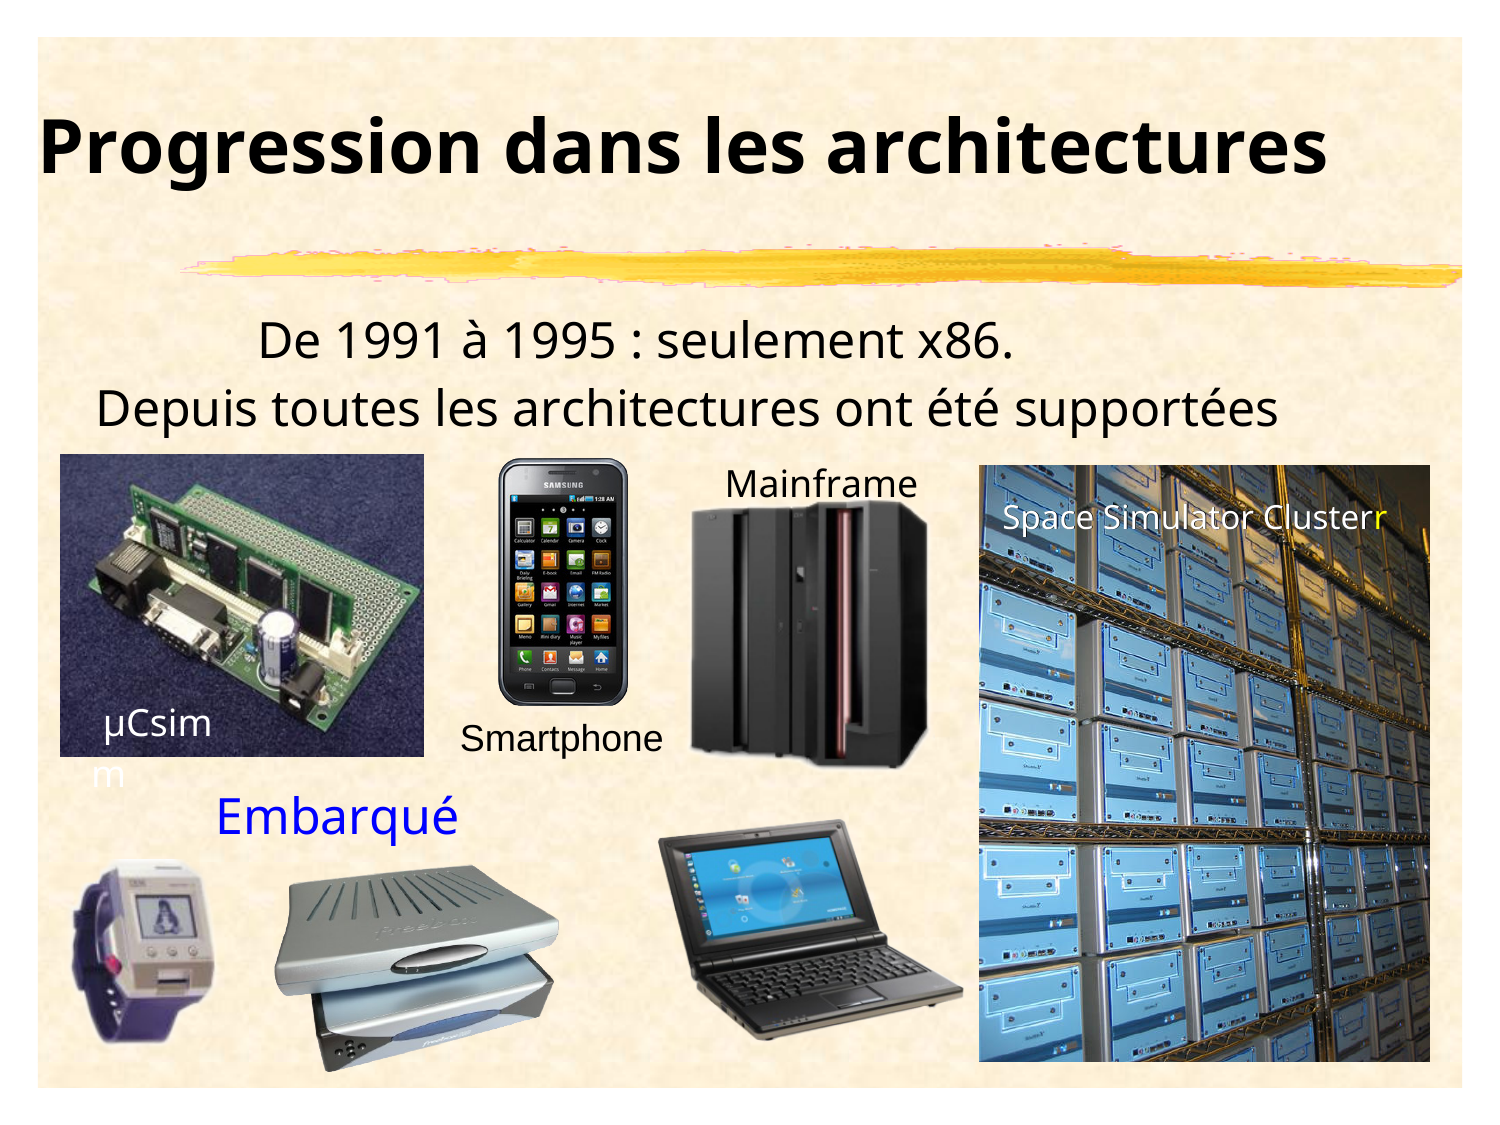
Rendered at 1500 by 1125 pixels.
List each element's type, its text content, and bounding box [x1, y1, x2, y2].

title Progression dans les architectures [37, 37, 1500, 251]
text_box Embarqué [203, 781, 487, 843]
text_box Smartphone [448, 717, 685, 765]
text_box µCsimm [91, 696, 229, 742]
text_box Space Simulator Clusterr [990, 493, 1421, 535]
picture [37, 251, 1463, 1088]
text_box De 1991 à 1995 : seulement x86. Depuis toutes les architectures ont été supportées [37, 304, 1327, 461]
text_box Mainframe [712, 457, 924, 503]
